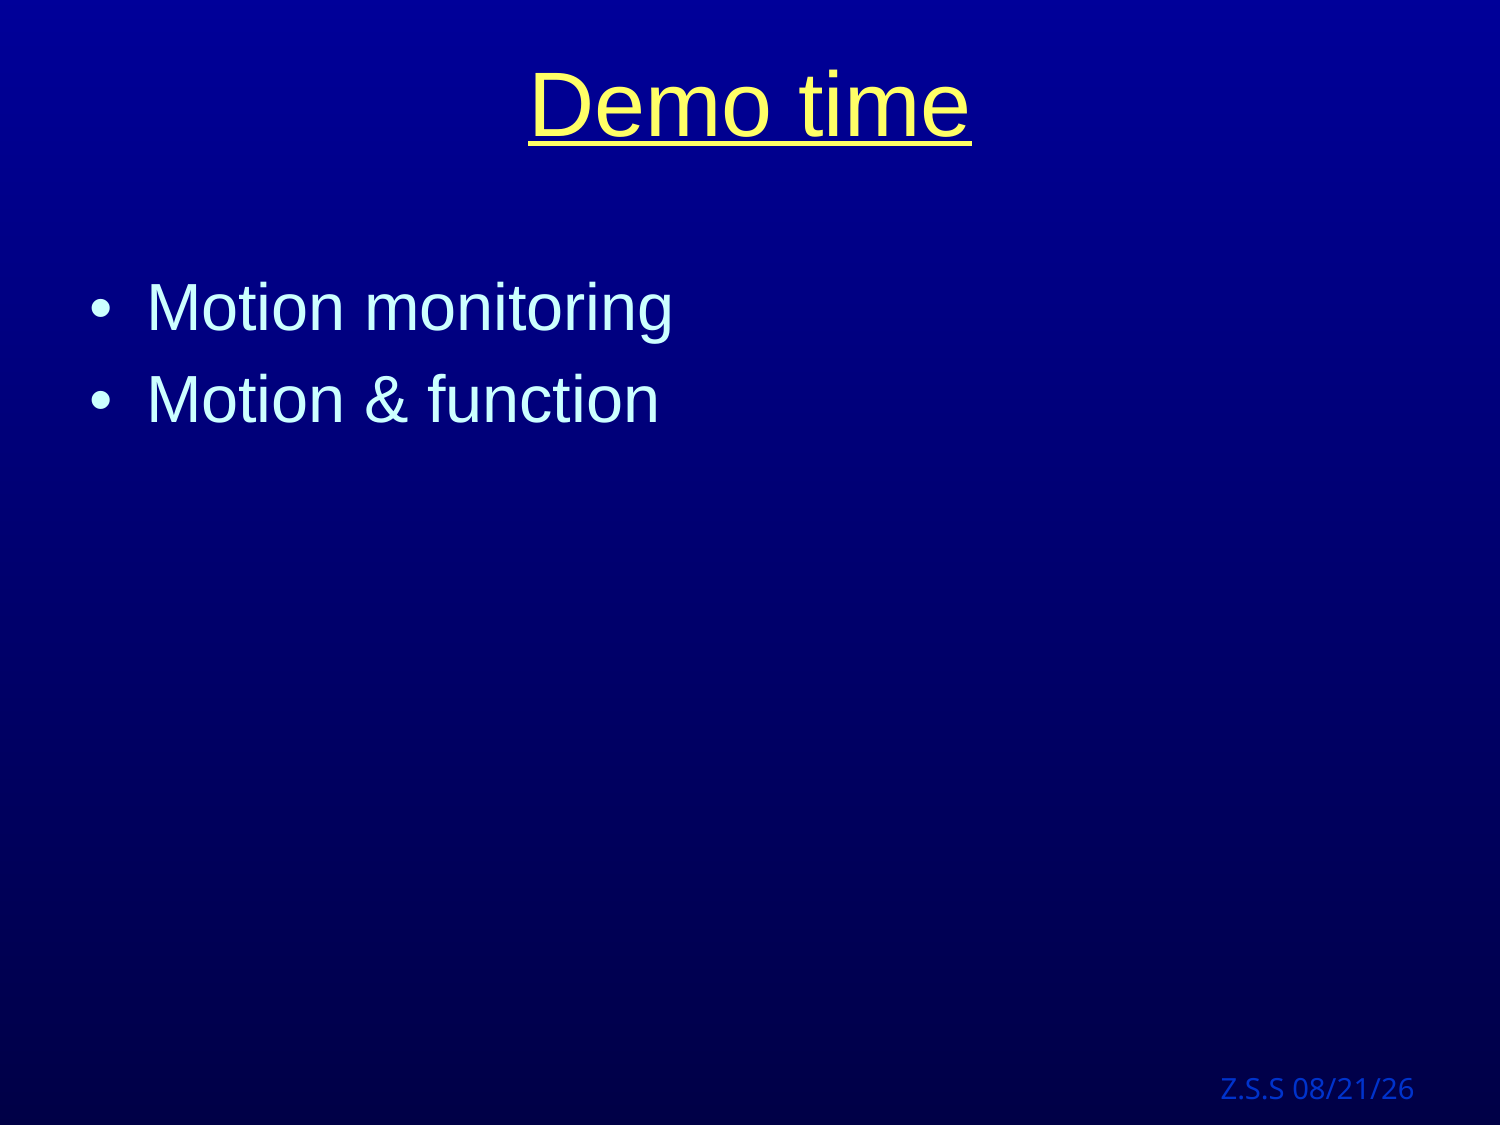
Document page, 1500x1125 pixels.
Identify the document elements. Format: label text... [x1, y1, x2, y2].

list Motion monitoring Motion & function [75, 262, 1426, 1006]
title Demo time [75, 41, 1426, 168]
